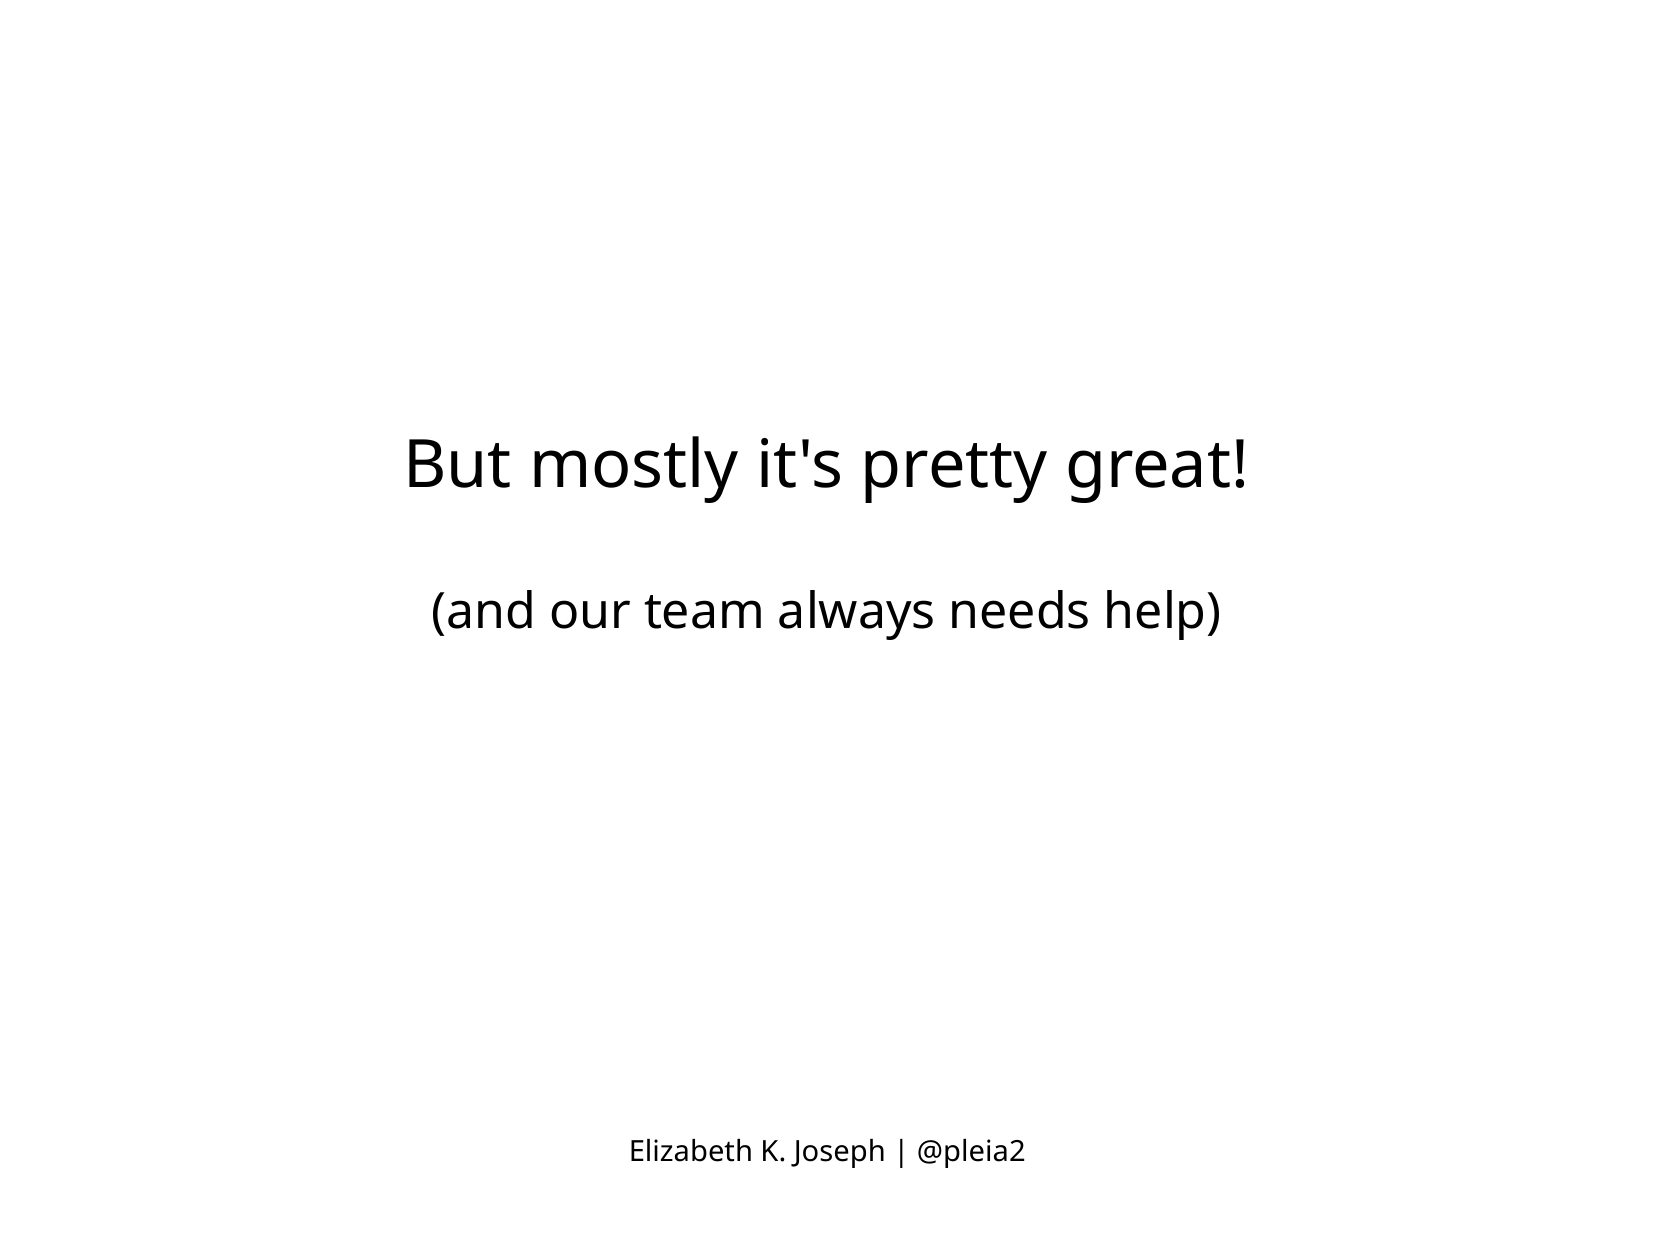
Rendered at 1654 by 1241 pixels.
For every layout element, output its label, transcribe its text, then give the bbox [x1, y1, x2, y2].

subtitle But mostly it's pretty great! (and our team always needs help) [82, 49, 1571, 1010]
